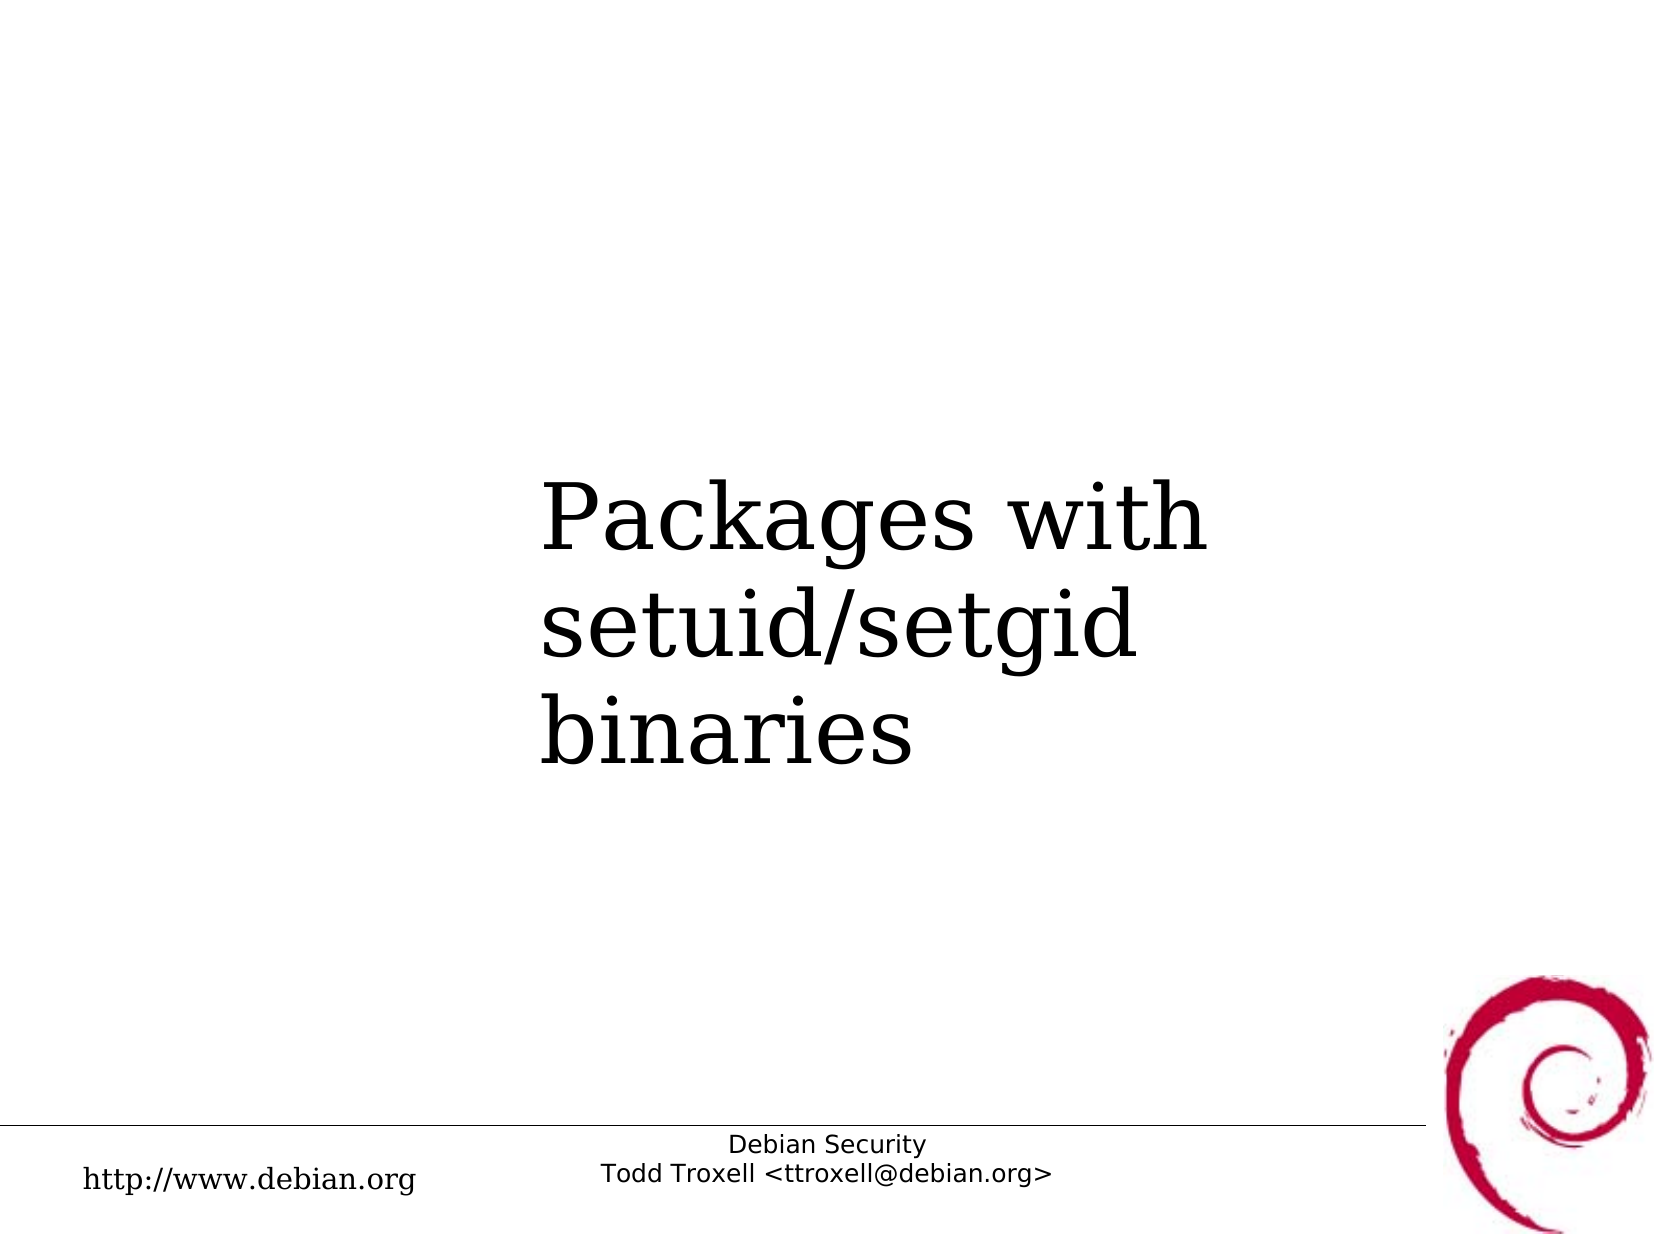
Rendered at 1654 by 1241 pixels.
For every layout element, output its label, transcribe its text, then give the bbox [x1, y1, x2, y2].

picture [1443, 975, 1654, 1234]
text_box Packages with setuid/setgid binaries [525, 457, 1238, 793]
